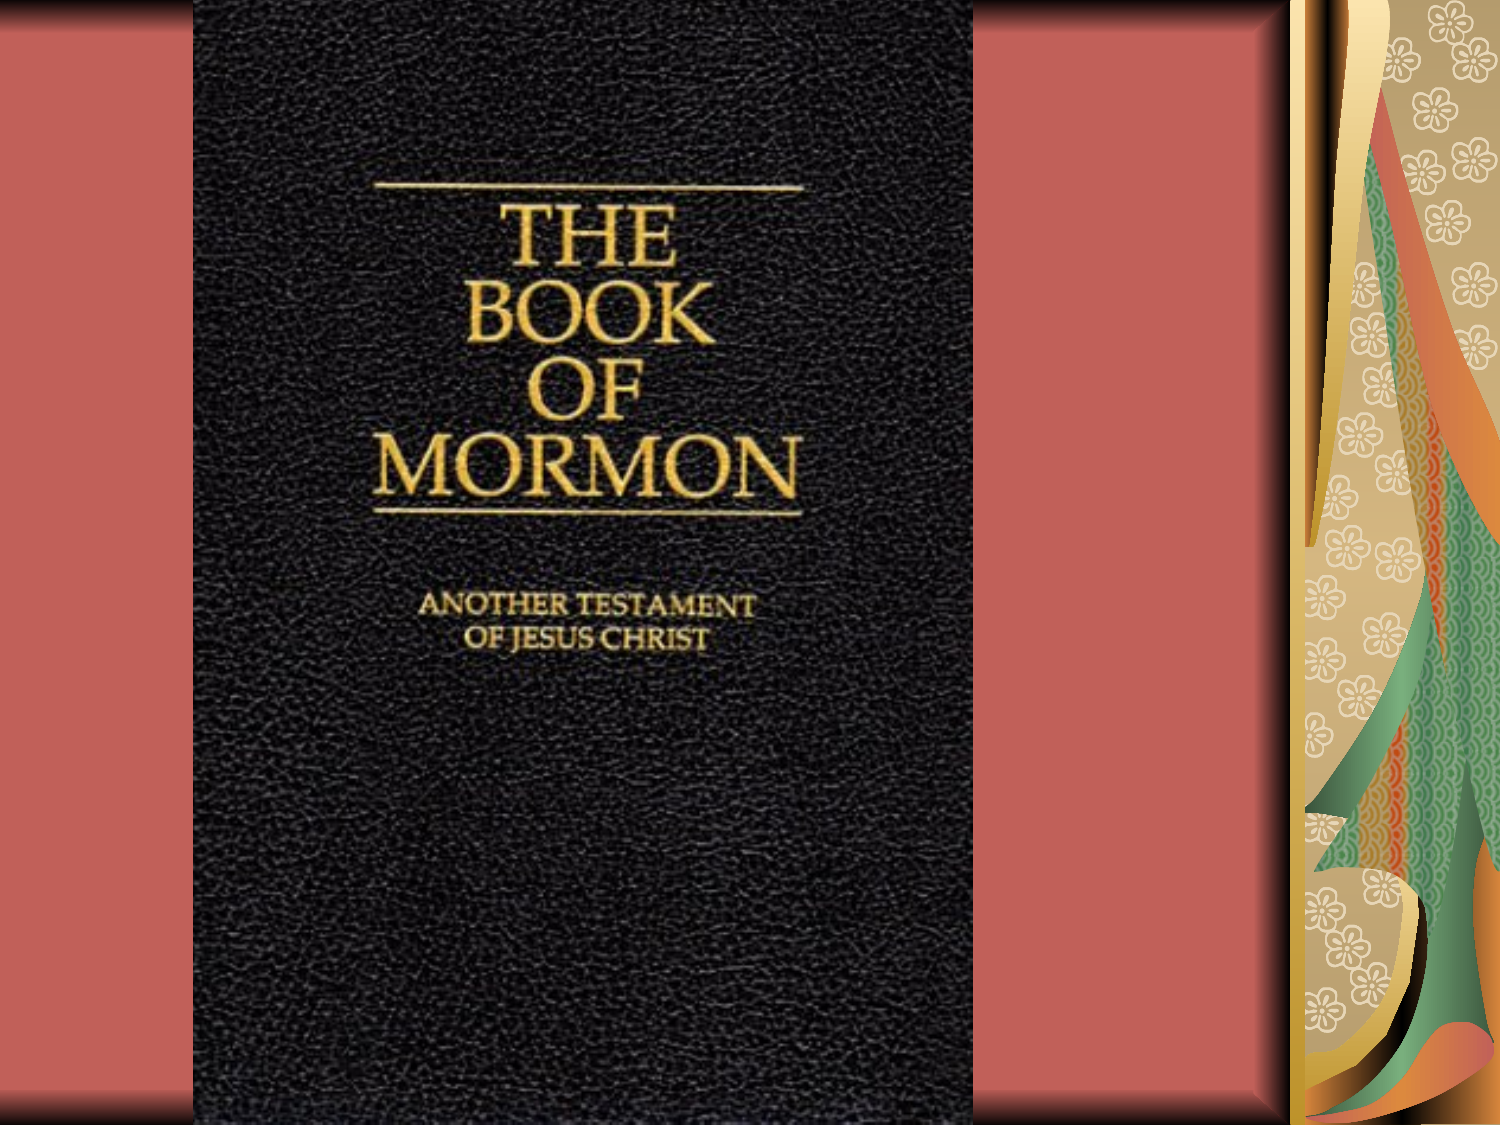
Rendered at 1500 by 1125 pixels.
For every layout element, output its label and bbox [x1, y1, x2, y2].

picture [1314, 144, 1500, 936]
picture [193, 0, 973, 1125]
